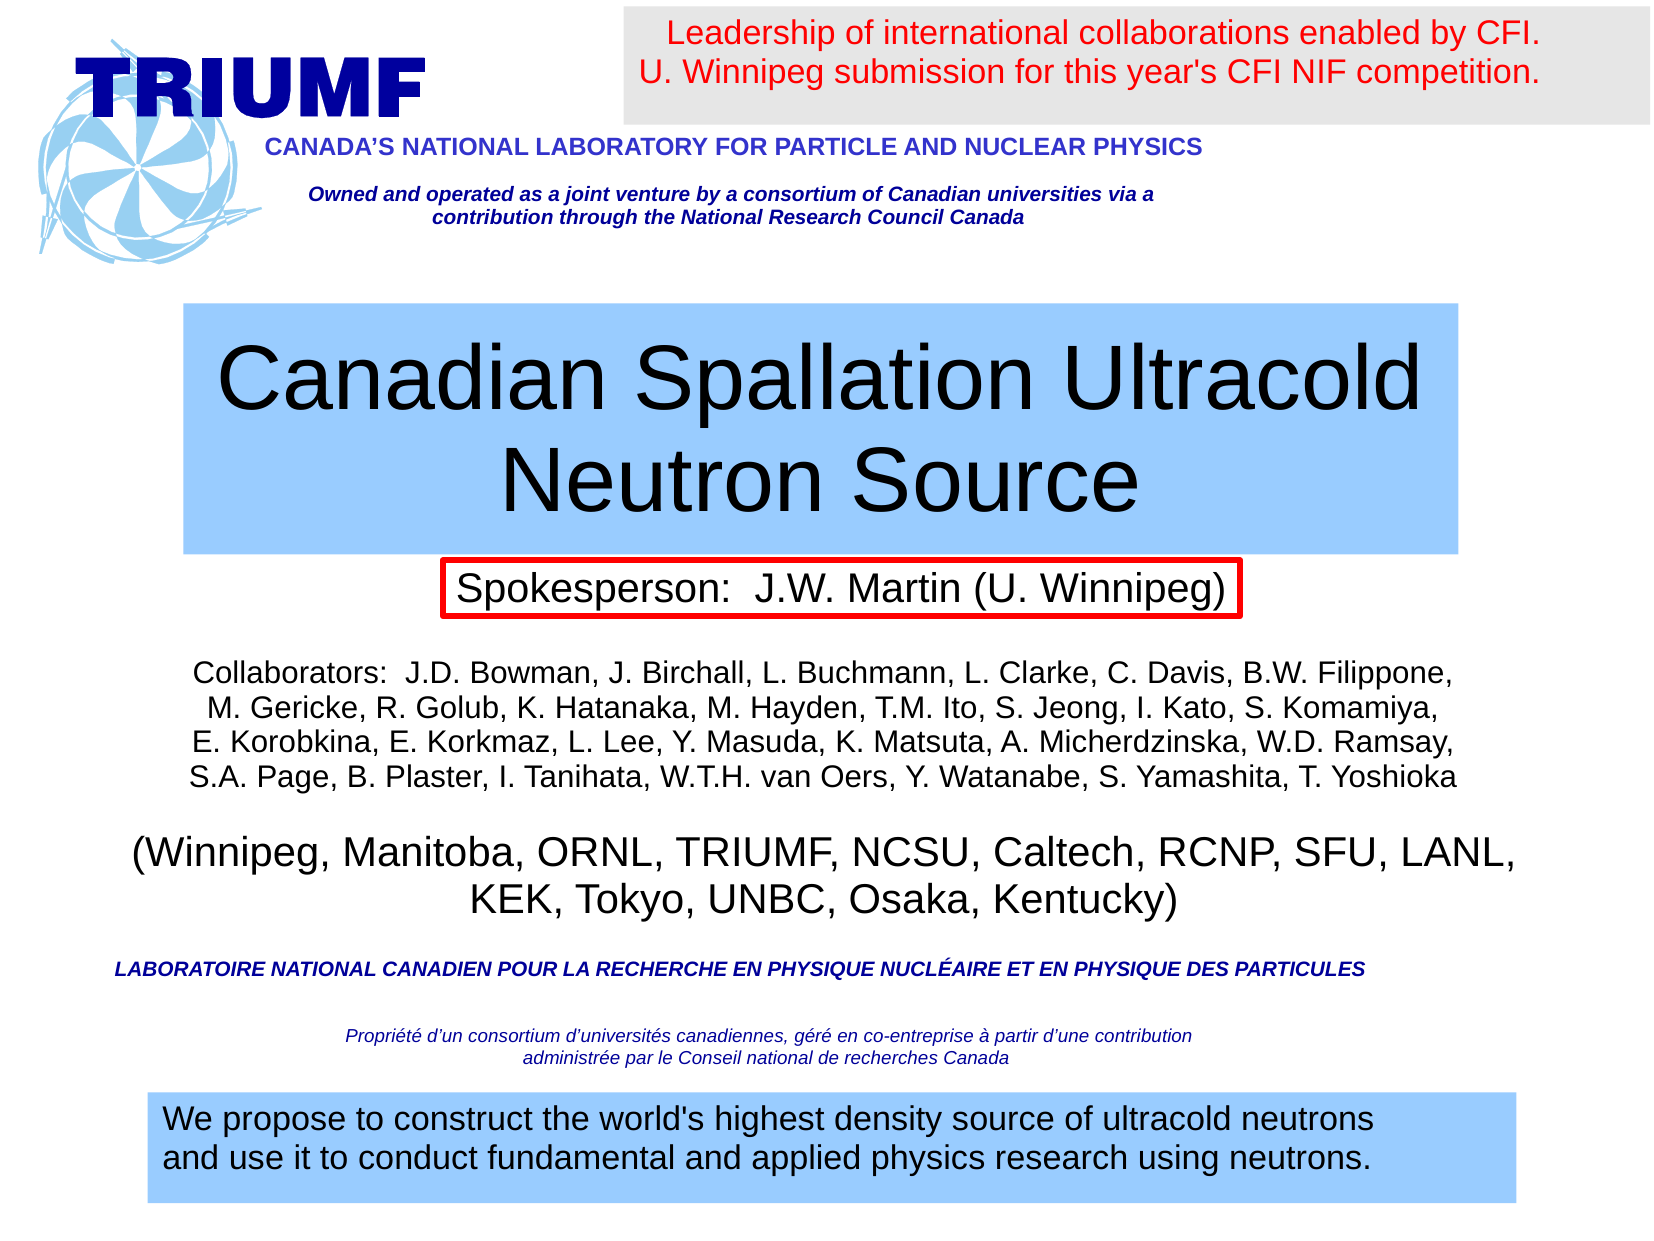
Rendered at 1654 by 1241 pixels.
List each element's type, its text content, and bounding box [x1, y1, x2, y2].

text_box Owned and operated as a joint venture by a consortium of Canadian universities via a contribution through the National Research Council Canada [249, 174, 1213, 237]
text_box LABORATOIRE NATIONAL CANADIEN POUR LA RECHERCHE EN PHYSIQUE NUCLÉAIRE ET EN PHYSIQUE DES PARTICULES [99, 949, 1425, 989]
text_box Spokesperson: J.W. Martin (U. Winnipeg) [442, 560, 1241, 617]
text_box CANADA’S NATIONAL LABORATORY FOR PARTICLE AND NUCLEAR PHYSICS [249, 124, 1425, 169]
picture [37, 37, 425, 266]
text_box We propose to construct the world's highest density source of ultracold neutrons and use it to conduct fundamental and applied physics research using neutrons. [147, 1092, 1517, 1204]
subtitle Collaborators: J.D. Bowman, J. Birchall, L. Buchmann, L. Clarke, C. Davis, B.W. Filippone, M. Gericke, R. Golub, K. Hatanaka, M. Hayden, T.M. Ito, S. Jeong, I. Kato, S. Komamiya, E. Korobkina, E. Korkmaz, L. Lee, Y. Masuda, K. Matsuta, A. Micherdzinska, W.D. Ramsay, S.A. Page, B. Plaster, I. Tanihata, W.T.H. van Oers, Y. Watanabe, S. Yamashita, T. Yoshioka (Winnipeg, Manitoba, ORNL, TRIUMF, NCSU, Caltech, RCNP, SFU, LANL, KEK, Tokyo, UNBC, Osaka, Kentucky) [85, 543, 1563, 962]
text_box Propriété d’un consortium d’universités canadiennes, géré en co-entreprise à partir d’une contribution administrée par le Conseil national de recherches Canada [287, 981, 1250, 1078]
text_box Leadership of international collaborations enabled by CFI. U. Winnipeg submission for this year's CFI NIF competition. [623, 6, 1651, 125]
title Canadian Spallation Ultracold Neutron Source [183, 303, 1459, 555]
